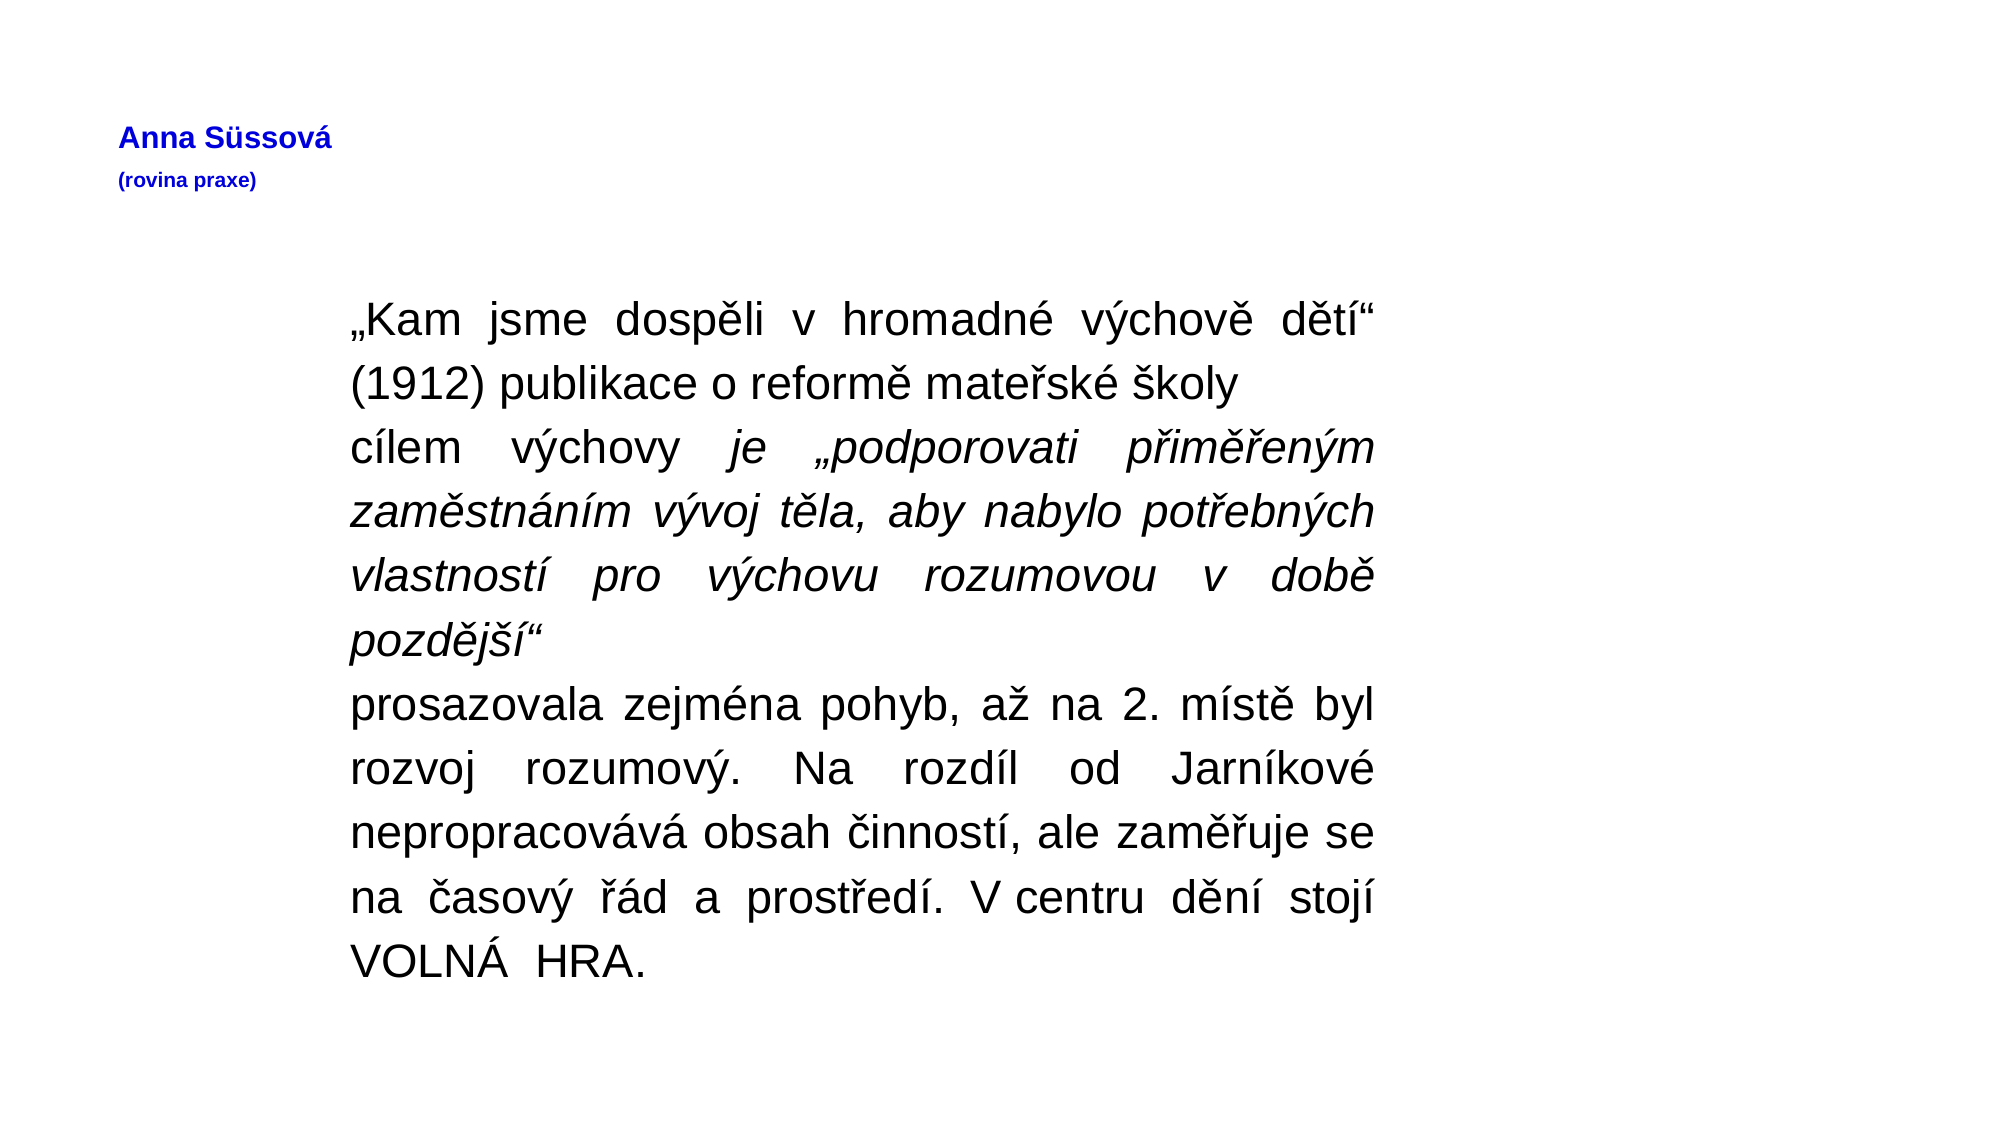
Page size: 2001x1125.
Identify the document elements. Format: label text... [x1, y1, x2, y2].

list „Kam jsme dospěli v hromadné výchově dětí“ (1912) publikace o reformě mateřské školy cílem výchovy je „podporovati přiměřeným zaměstnáním vývoj těla, aby nabylo potřebných vlastností pro výchovu rozumovou v době pozdější“ prosazovala zejména pohyb, až na 2. místě byl rozvoj rozumový. Na rozdíl od Jarníkové nepropracovává obsah činností, ale zaměřuje se na časový řád a prostředí. V centru dění stojí VOLNÁ HRA. [350, 280, 1392, 992]
title Anna Süssová (rovina praxe) [118, 118, 1883, 193]
